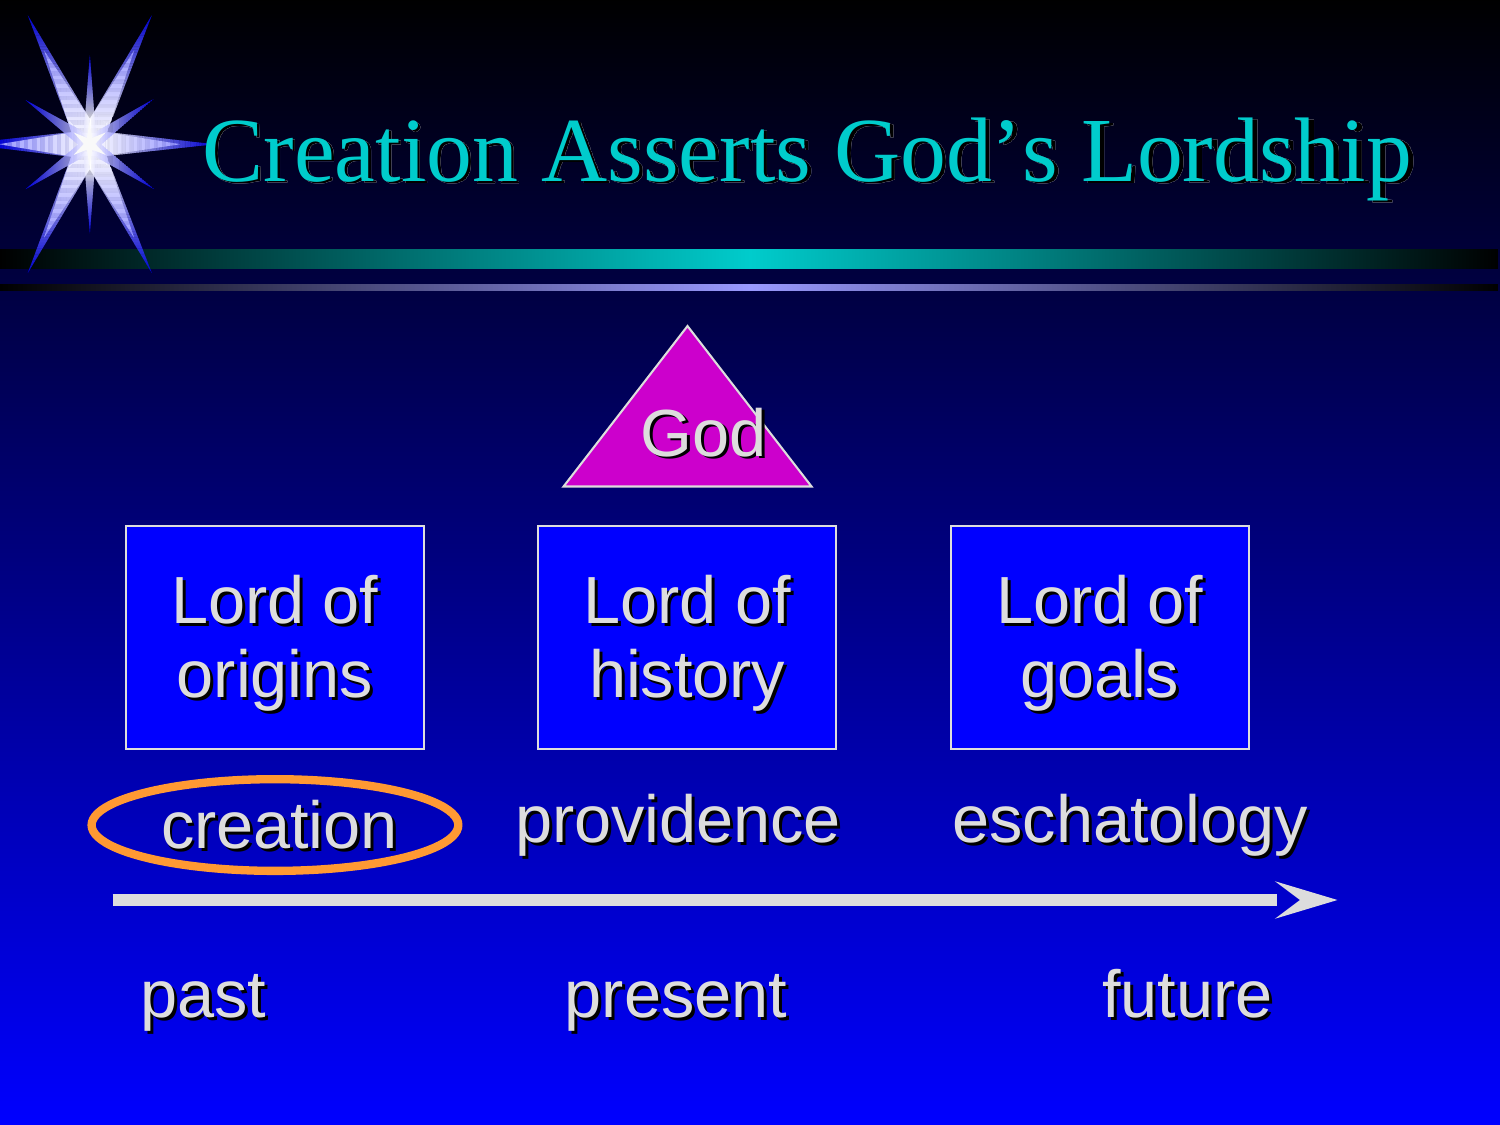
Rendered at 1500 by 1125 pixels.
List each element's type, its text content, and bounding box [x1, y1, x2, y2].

text_box Lord of goals [950, 526, 1249, 749]
text_box eschatology [937, 774, 1488, 865]
text_box creation [91, 779, 459, 871]
text_box Lord of origins [125, 526, 424, 749]
title Creation Asserts God’s Lordship [187, 56, 1463, 244]
text_box Lord of history [538, 526, 837, 749]
text_box God [741, 426, 756, 452]
text_box God [563, 326, 812, 487]
text_box present [549, 949, 1000, 1040]
text_box past [125, 949, 549, 1040]
text_box providence [500, 774, 925, 865]
text_box future [1087, 949, 1488, 1040]
